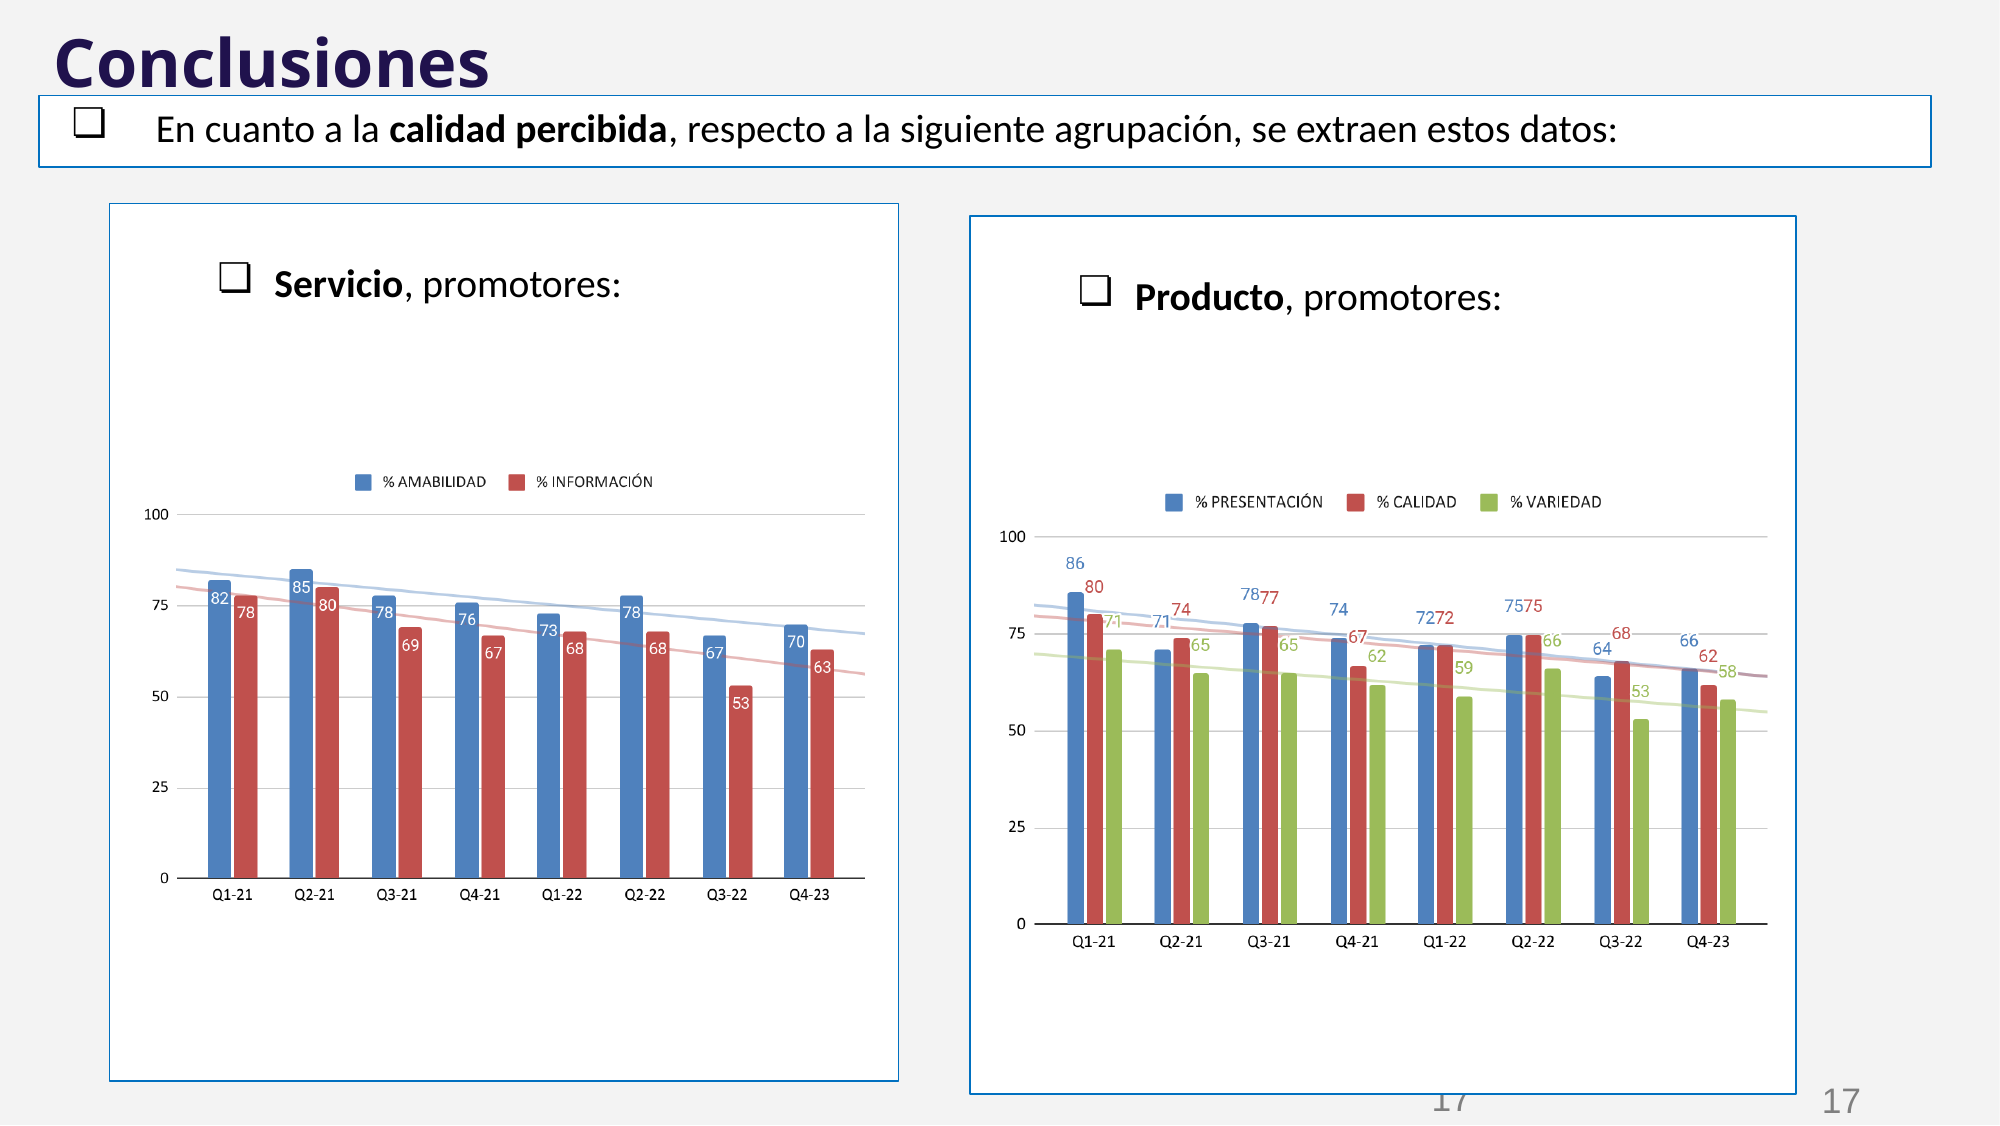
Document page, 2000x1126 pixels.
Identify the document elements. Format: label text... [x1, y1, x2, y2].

text_box <number> [1413, 1067, 1881, 1126]
picture [973, 468, 1793, 976]
text_box Servicio, promotores: [109, 203, 899, 1082]
text_box Conclusiones [53, 0, 1946, 124]
picture [119, 450, 889, 927]
text_box Producto, promotores: [970, 216, 1796, 1094]
text_box En cuanto a la calidad percibida, respecto a la siguiente agrupación, se extraen estos datos: [38, 95, 1931, 168]
